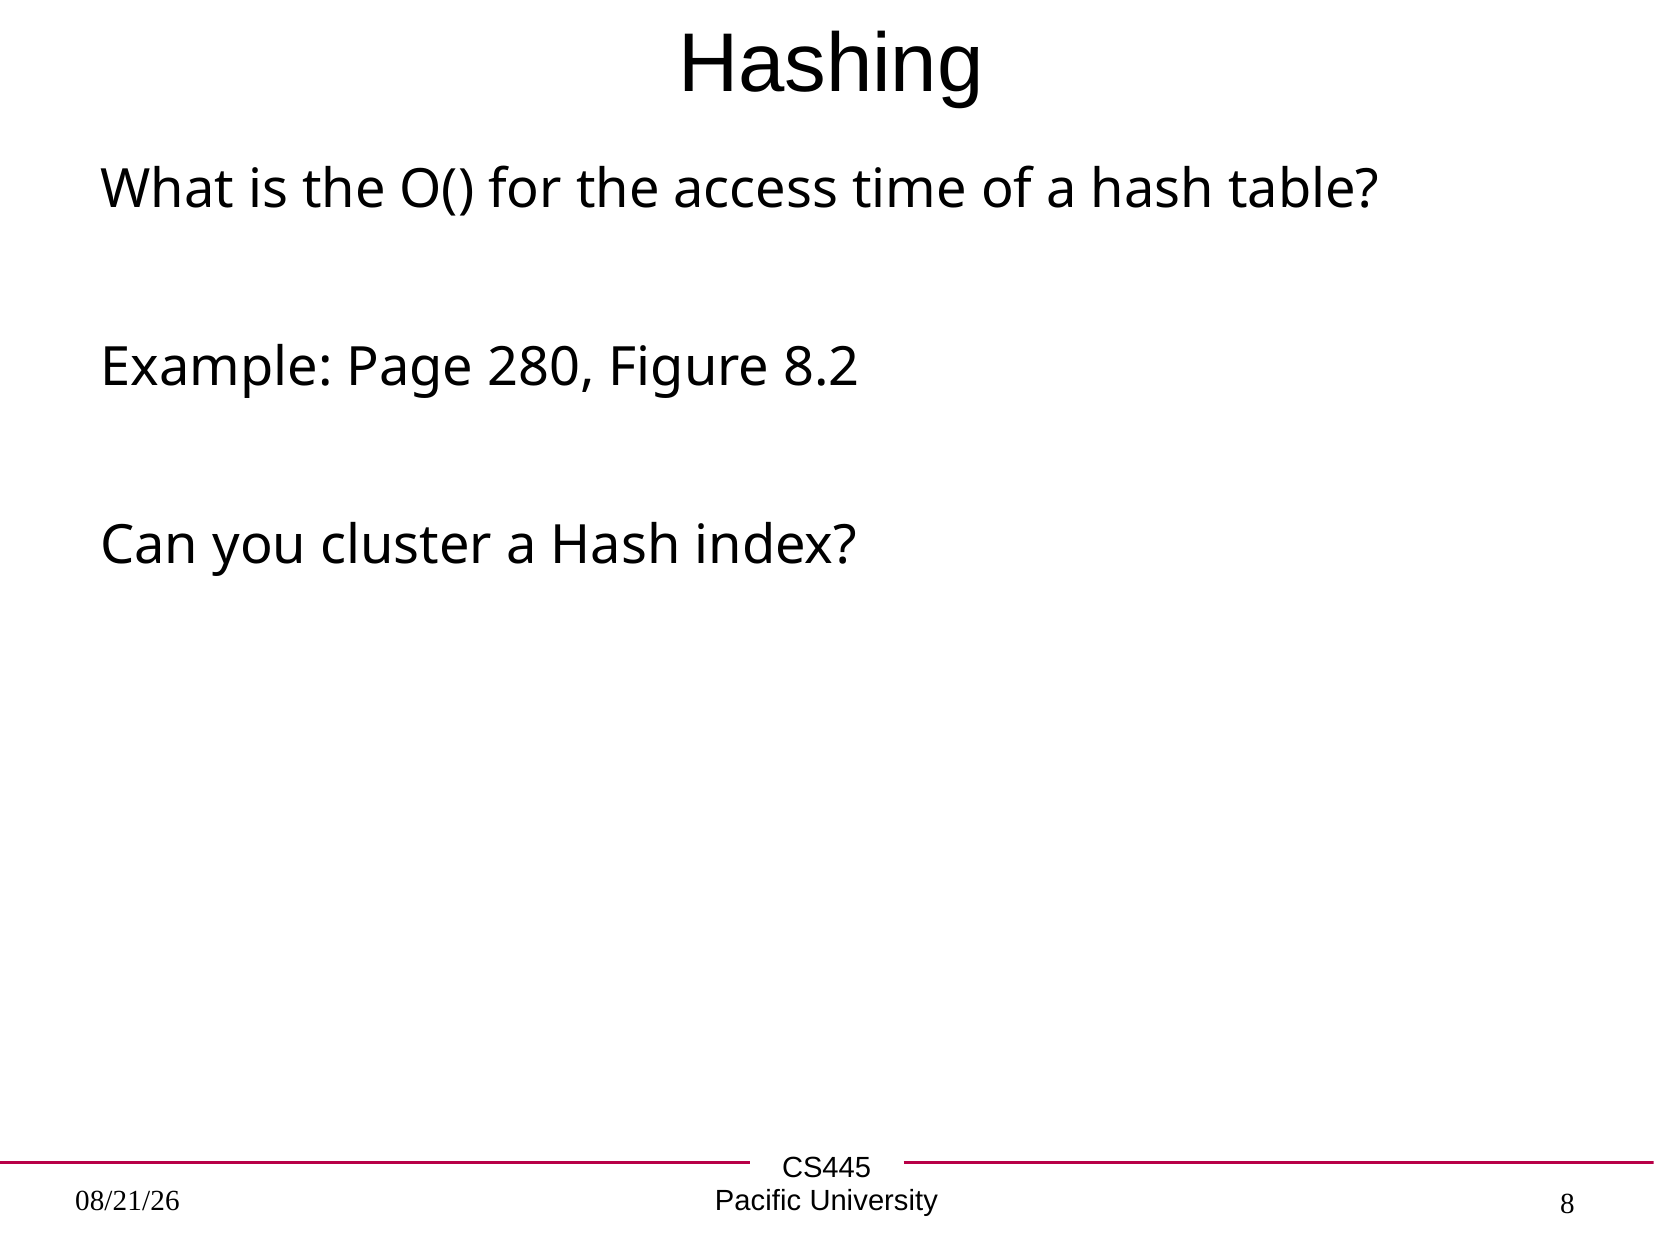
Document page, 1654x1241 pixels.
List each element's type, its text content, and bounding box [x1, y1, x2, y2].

title Hashing [86, 15, 1576, 109]
list What is the O() for the access time of a hash table? Example: Page 280, Figure 8.2 Can you cluster a Hash index? [82, 150, 1571, 1111]
